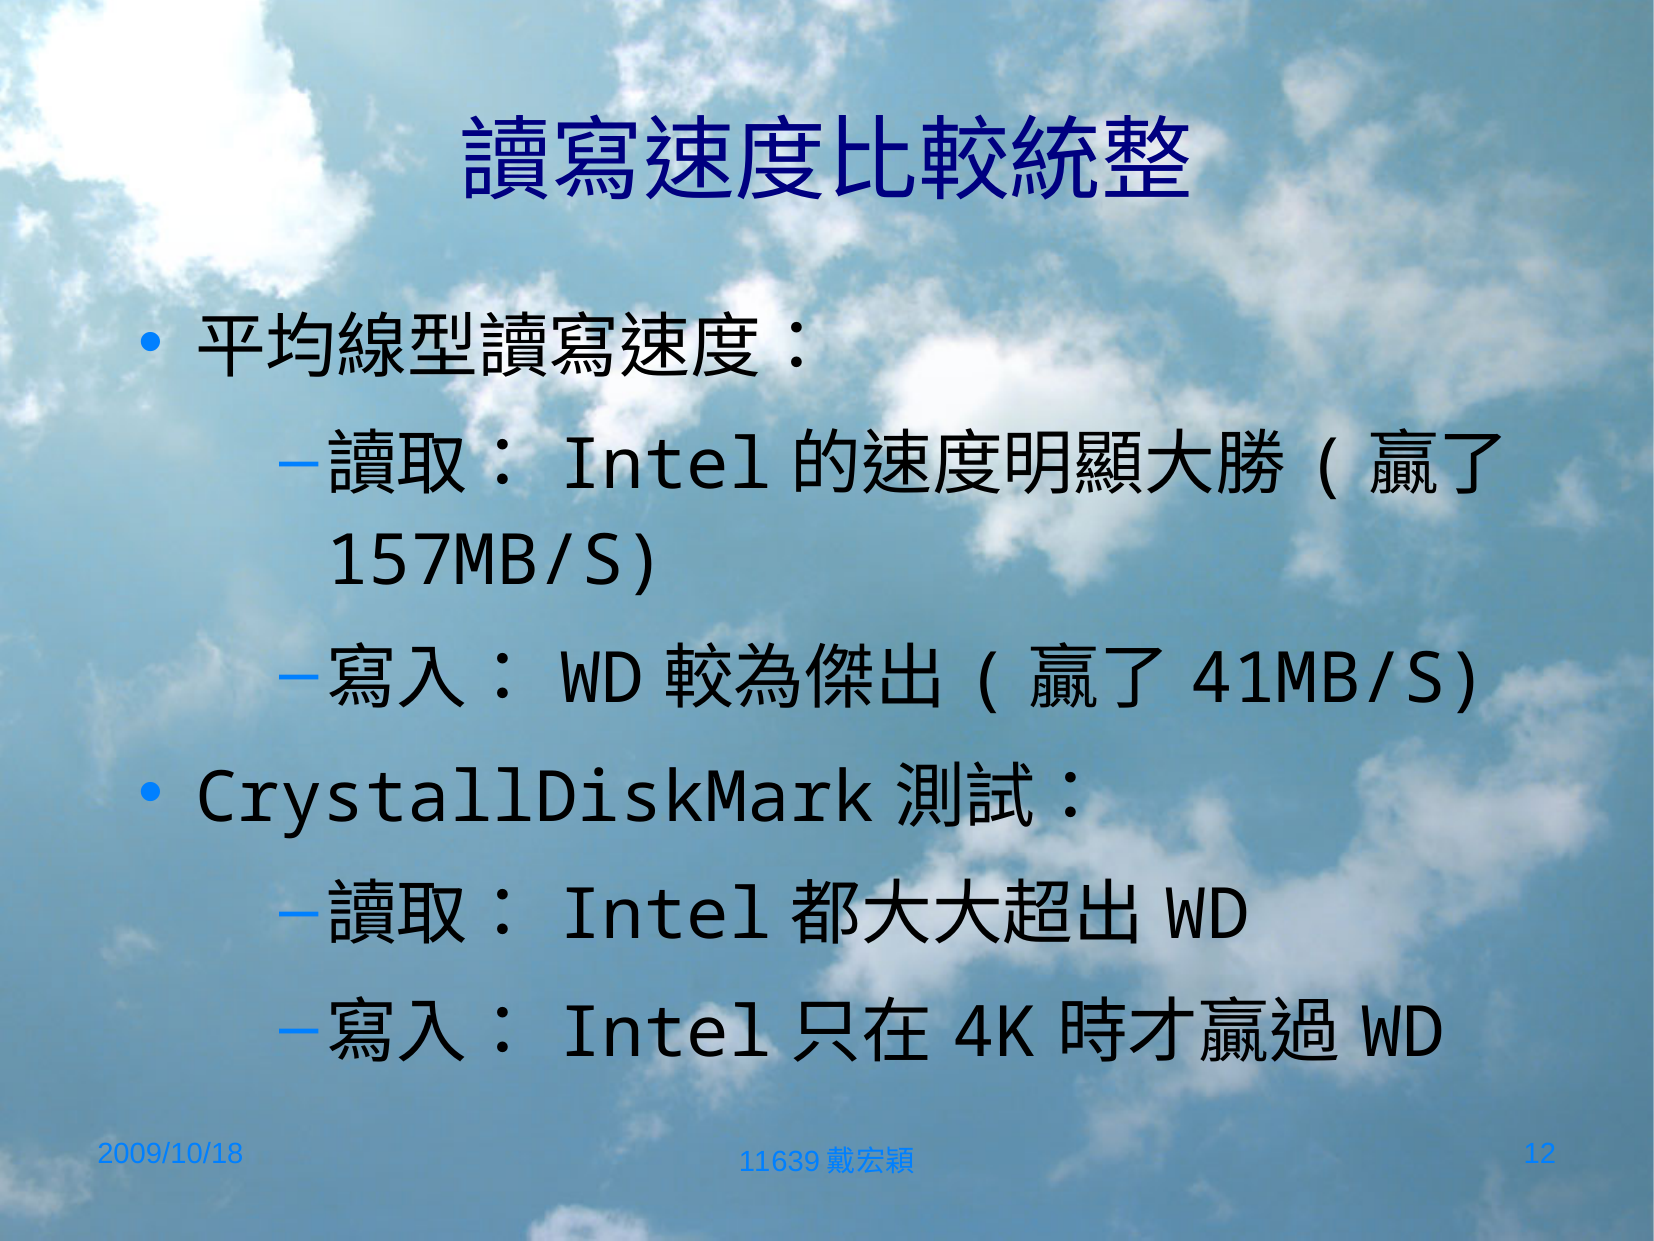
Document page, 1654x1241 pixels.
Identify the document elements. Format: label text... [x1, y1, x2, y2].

list 平均線型讀寫速度： 讀取：Intel的速度明顯大勝(贏了157MB/S) 寫入：WD較為傑出(贏了41MB/S) CrystallDiskMark測試： 讀取：Intel都大大超出WD 寫入：Intel只在4K時才贏過WD [82, 289, 1571, 958]
title 讀寫速度比較統整 [82, 56, 1571, 249]
picture [0, 0, 1654, 1241]
